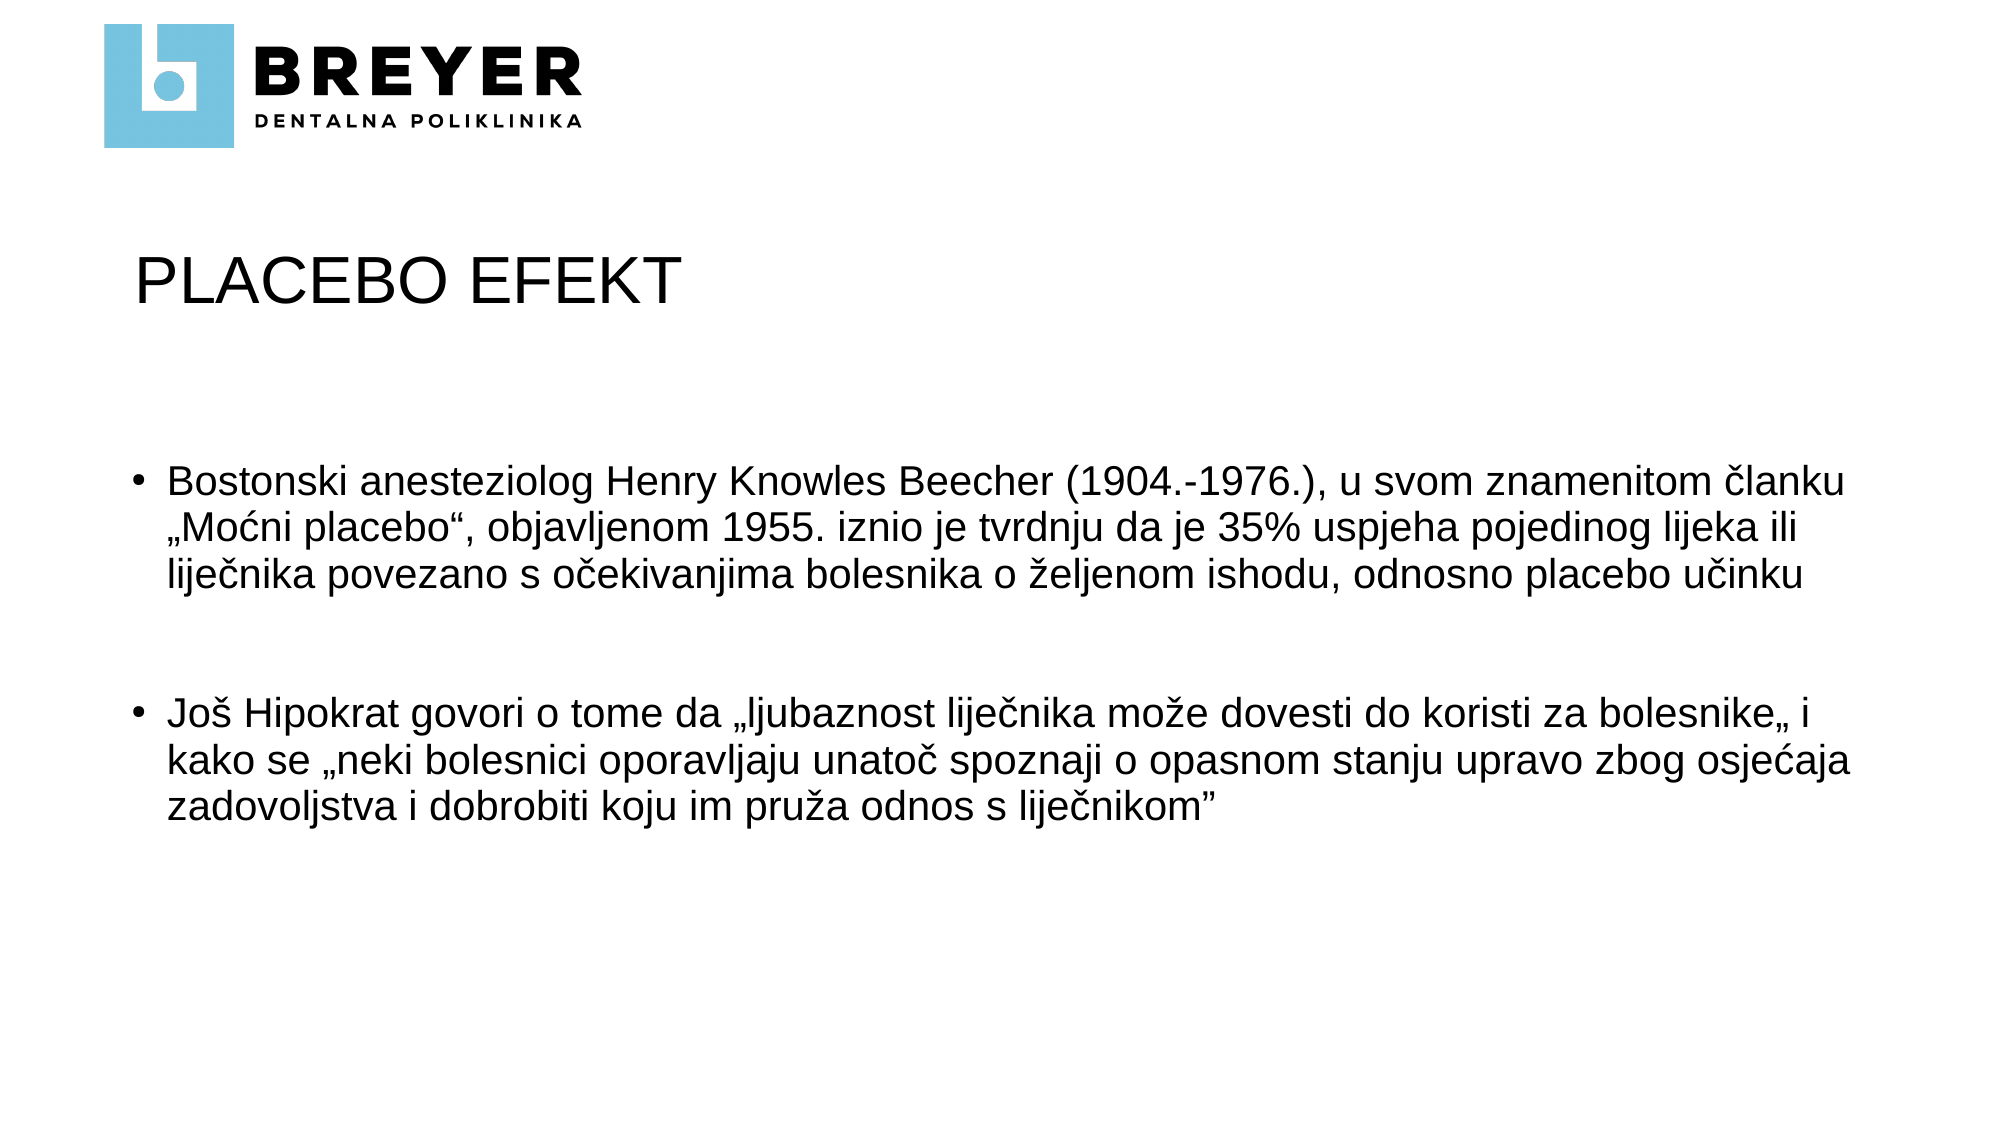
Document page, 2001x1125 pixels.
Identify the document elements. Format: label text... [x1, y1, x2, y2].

picture [104, 24, 582, 148]
title PLACEBO EFEKT [134, 243, 1860, 319]
subtitle Bostonski anesteziolog Henry Knowles Beecher (1904.-1976.), u svom znamenitom članku „Moćni placebo“, objavljenom 1955. iznio je tvrdnju da je 35% uspjeha pojedinog lijeka ili liječnika povezano s očekivanjima bolesnika o željenom ishodu, odnosno placebo učinku Još Hipokrat govori o tome da „ljubaznost liječnika može dovesti do koristi za bolesnike„ i kako se „neki bolesnici oporavljaju unatoč spoznaji o opasnom stanju upravo zbog osjećaja zadovoljstva i dobrobiti koju im pruža odnos s liječnikom” [131, 358, 1857, 1022]
